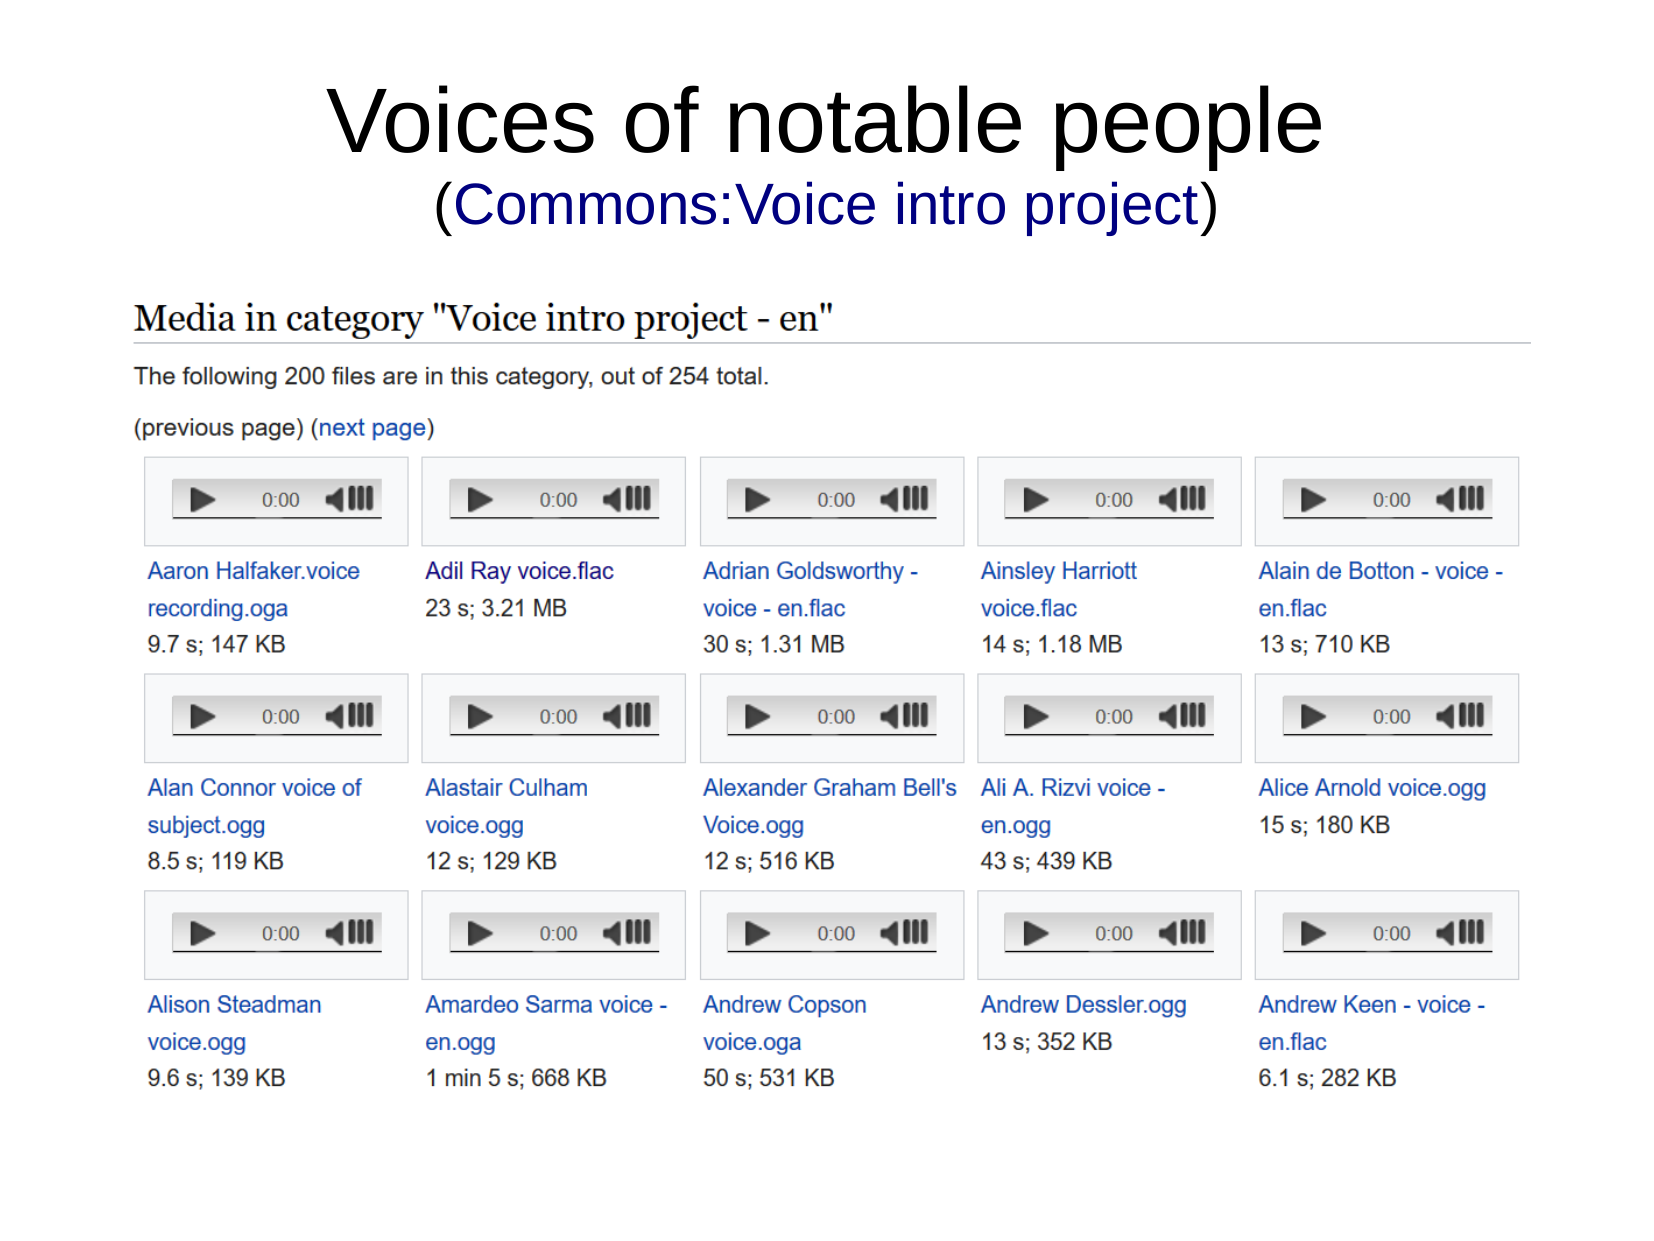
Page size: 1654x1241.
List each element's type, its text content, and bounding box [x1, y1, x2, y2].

title Voices of notable people (Commons:Voice intro project) [82, 49, 1571, 257]
picture [115, 276, 1531, 1106]
